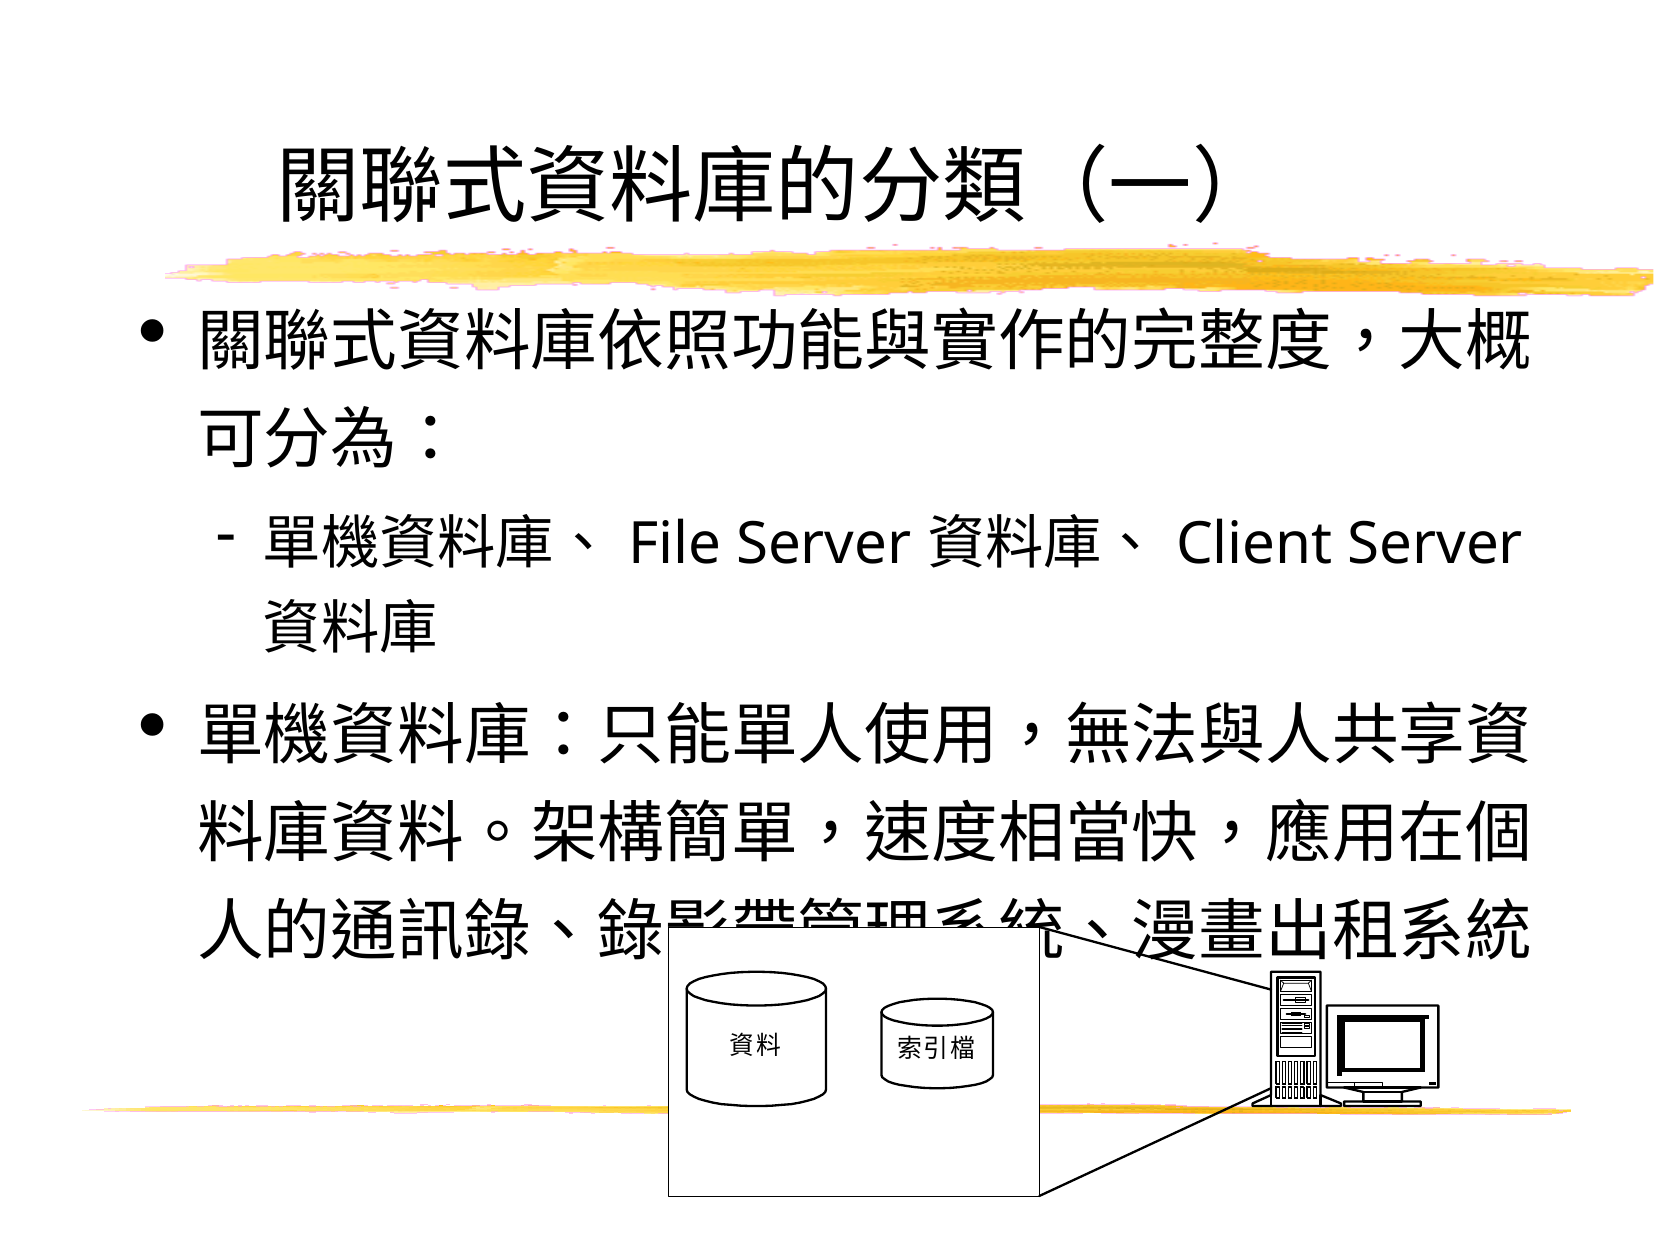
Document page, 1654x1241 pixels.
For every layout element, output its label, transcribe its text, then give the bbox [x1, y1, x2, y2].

picture [82, 1102, 666, 1117]
picture [1477, 1102, 1571, 1117]
list 關聯式資料庫依照功能與實作的完整度，大概可分為： 單機資料庫、File Server資料庫、Client Server資料庫 單機資料庫：只能單人使用，無法與人共享資料庫資料。架構簡單，速度相當快，應用在個人的通訊錄、錄影帶管理系統、漫畫出租系統 [126, 278, 1587, 1023]
title 關聯式資料庫的分類（一） [73, 41, 1479, 249]
picture [165, 237, 1654, 308]
chart [666, 922, 1477, 1201]
